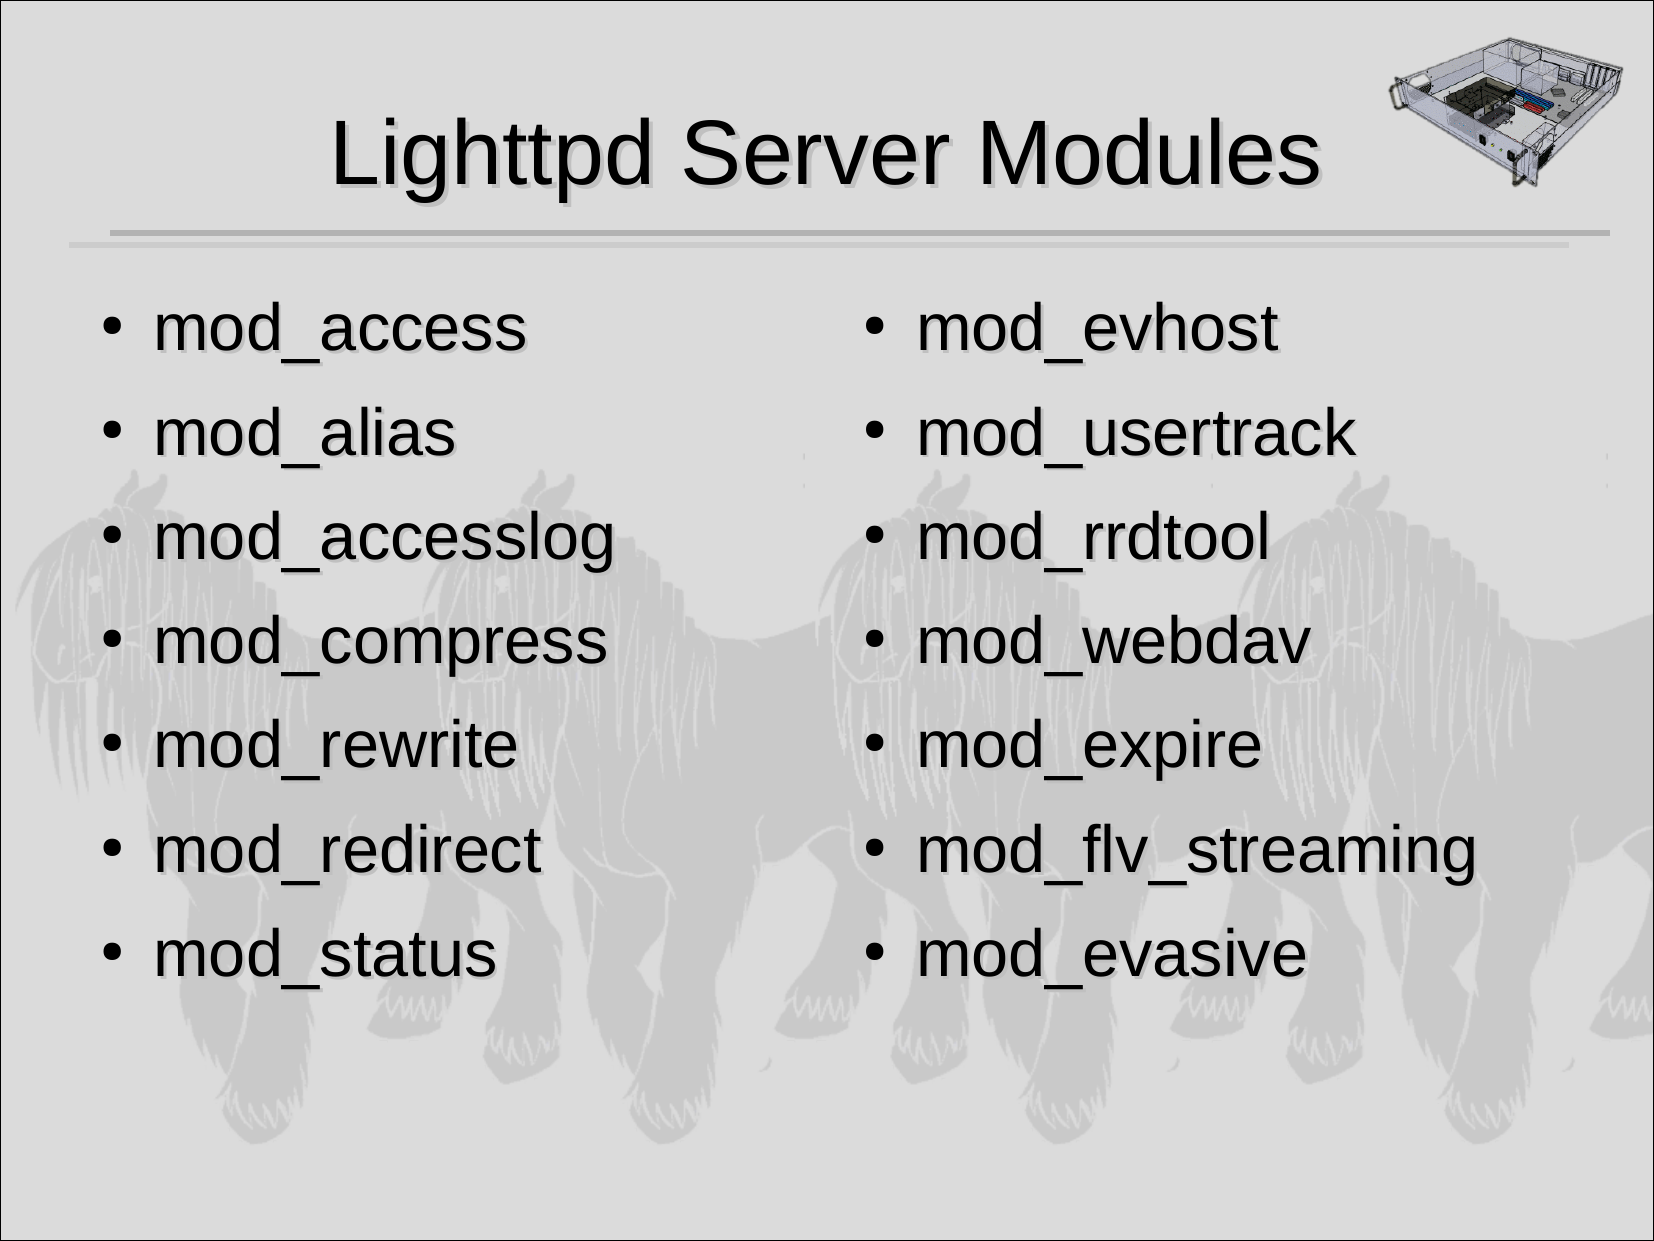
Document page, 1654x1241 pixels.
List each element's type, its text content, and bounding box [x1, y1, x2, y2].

list mod_evhost mod_usertrack mod_rrdtool mod_webdav mod_expire mod_flv_streaming mod_evasive [845, 290, 1572, 1094]
picture [1387, 36, 1624, 188]
list mod_access mod_alias mod_accesslog mod_compress mod_rewrite mod_redirect mod_status [82, 290, 809, 1109]
title Lighttpd Server Modules [82, 49, 1571, 257]
